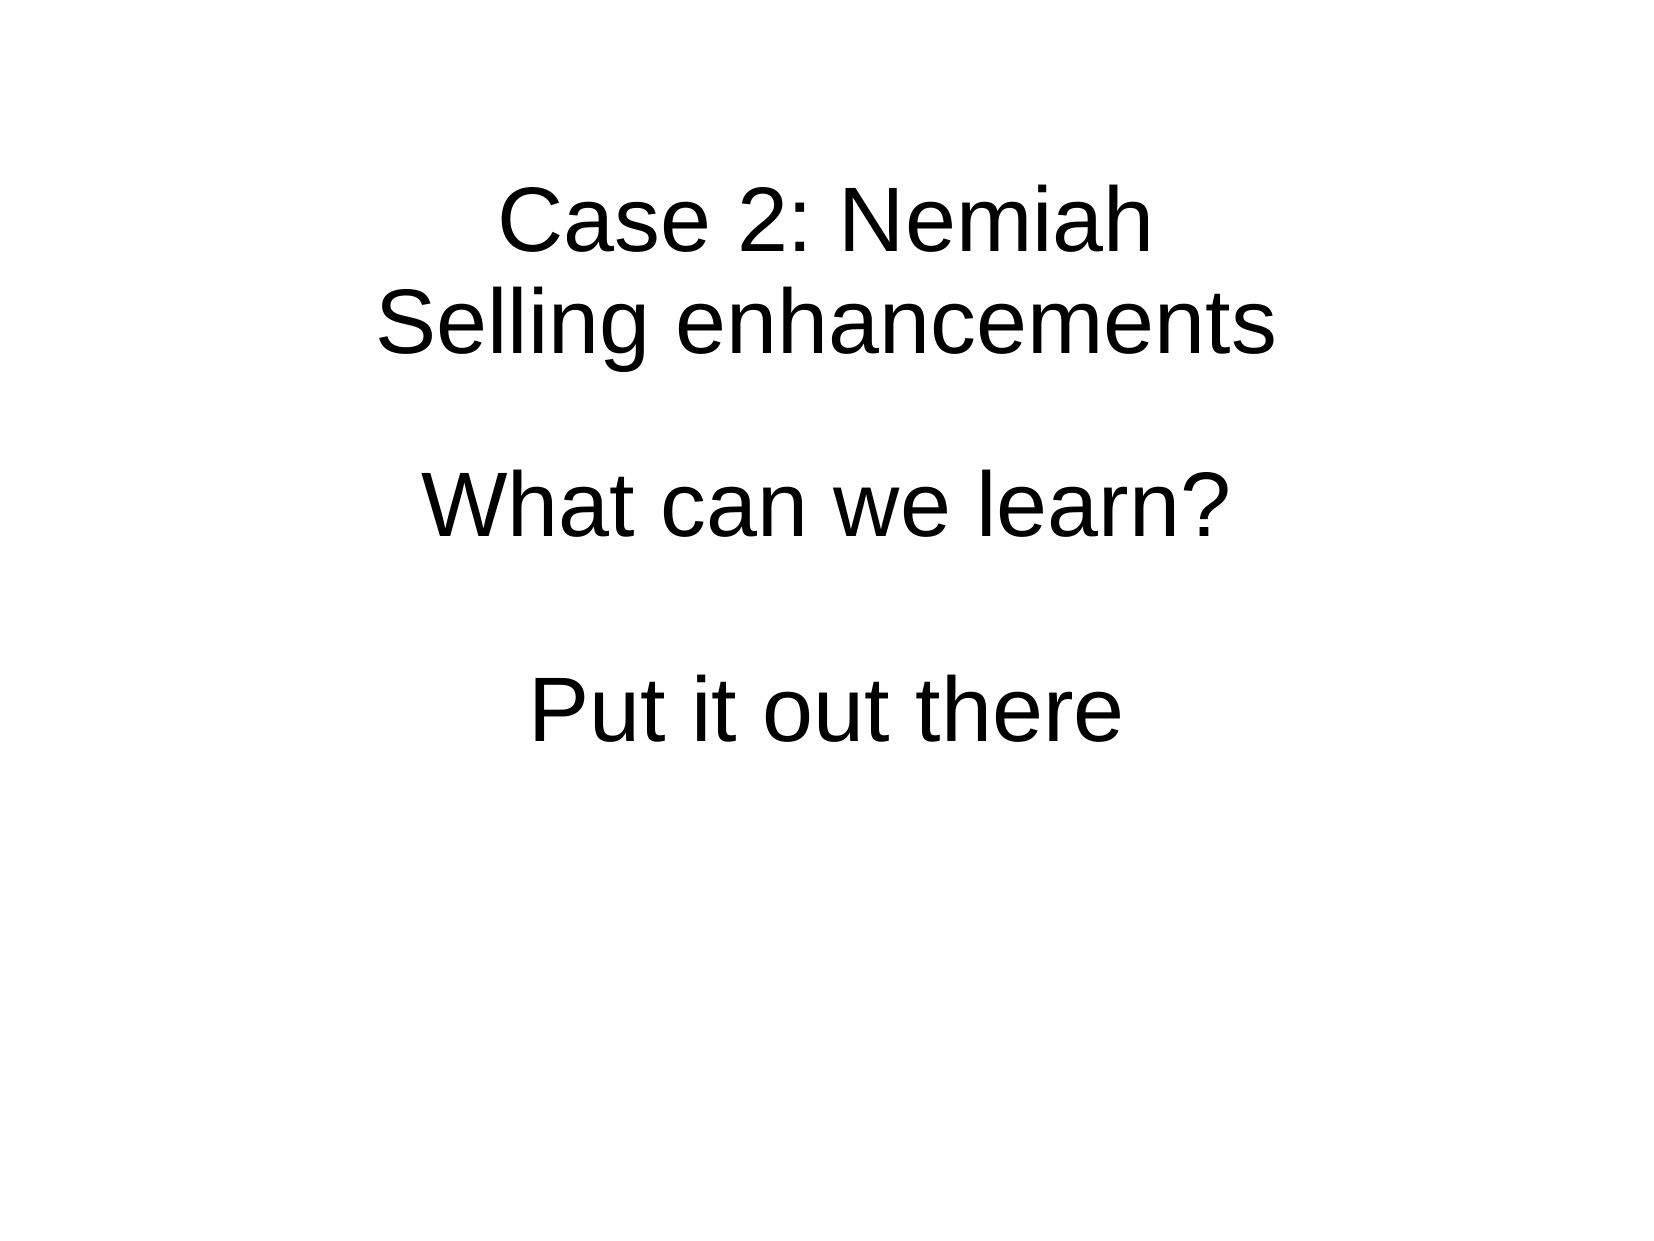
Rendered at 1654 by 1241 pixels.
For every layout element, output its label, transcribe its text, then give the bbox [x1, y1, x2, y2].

title What can we learn? Put it out there [82, 453, 1571, 1069]
title Case 2: Nemiah Selling enhancements [82, 167, 1571, 375]
